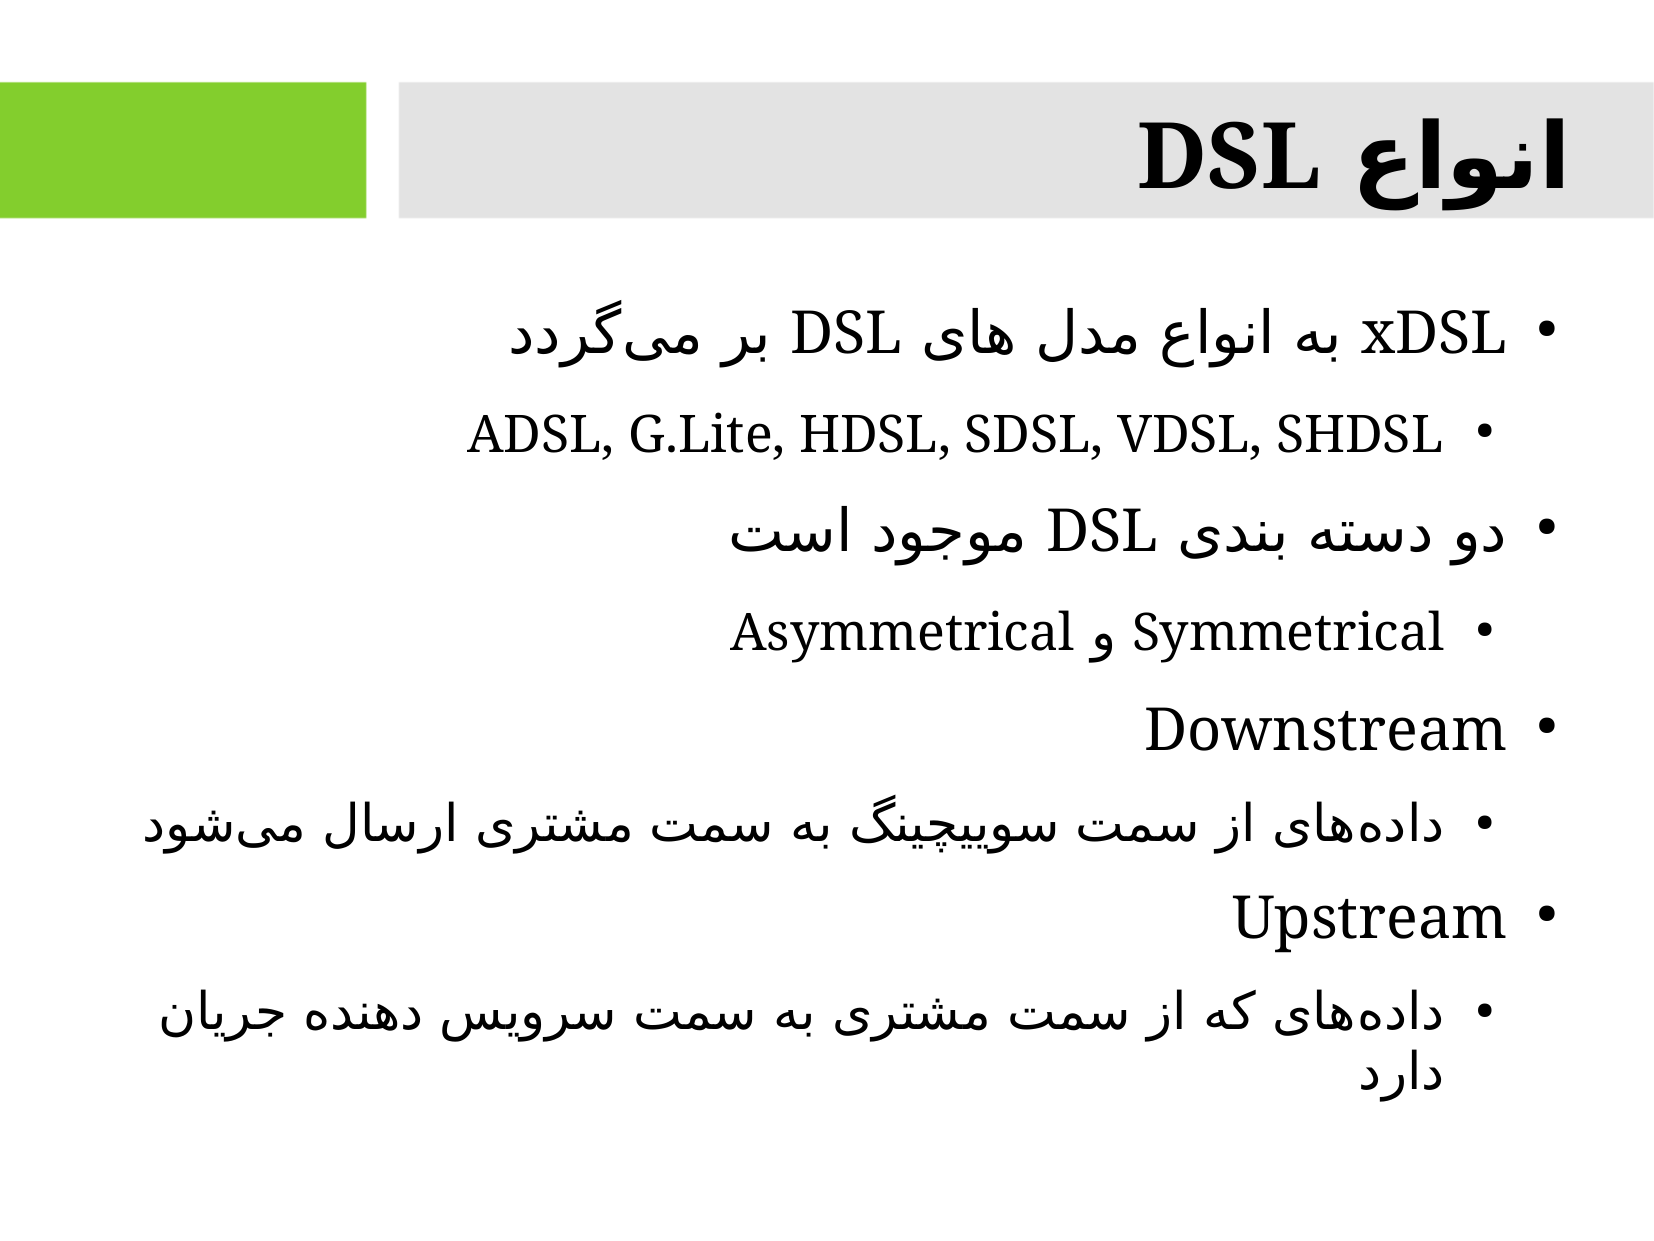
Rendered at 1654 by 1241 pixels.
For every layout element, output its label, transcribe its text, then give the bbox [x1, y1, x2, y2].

picture [0, 0, 1654, 1241]
title انواع DSL [82, 49, 1571, 257]
list xDSL به انواع مدل های DSL بر می‌گردد ADSL, G.Lite, HDSL, SDSL, VDSL, SHDSL دو دسته بندی DSL موجود است Symmetrical و Asymmetrical Downstream داده‌های از سمت سوییچینگ به سمت مشتری ارسال می‌شود Upstream داده‌های که از سمت مشتری به سمت سرویس دهنده جریان دارد [82, 290, 1571, 1109]
